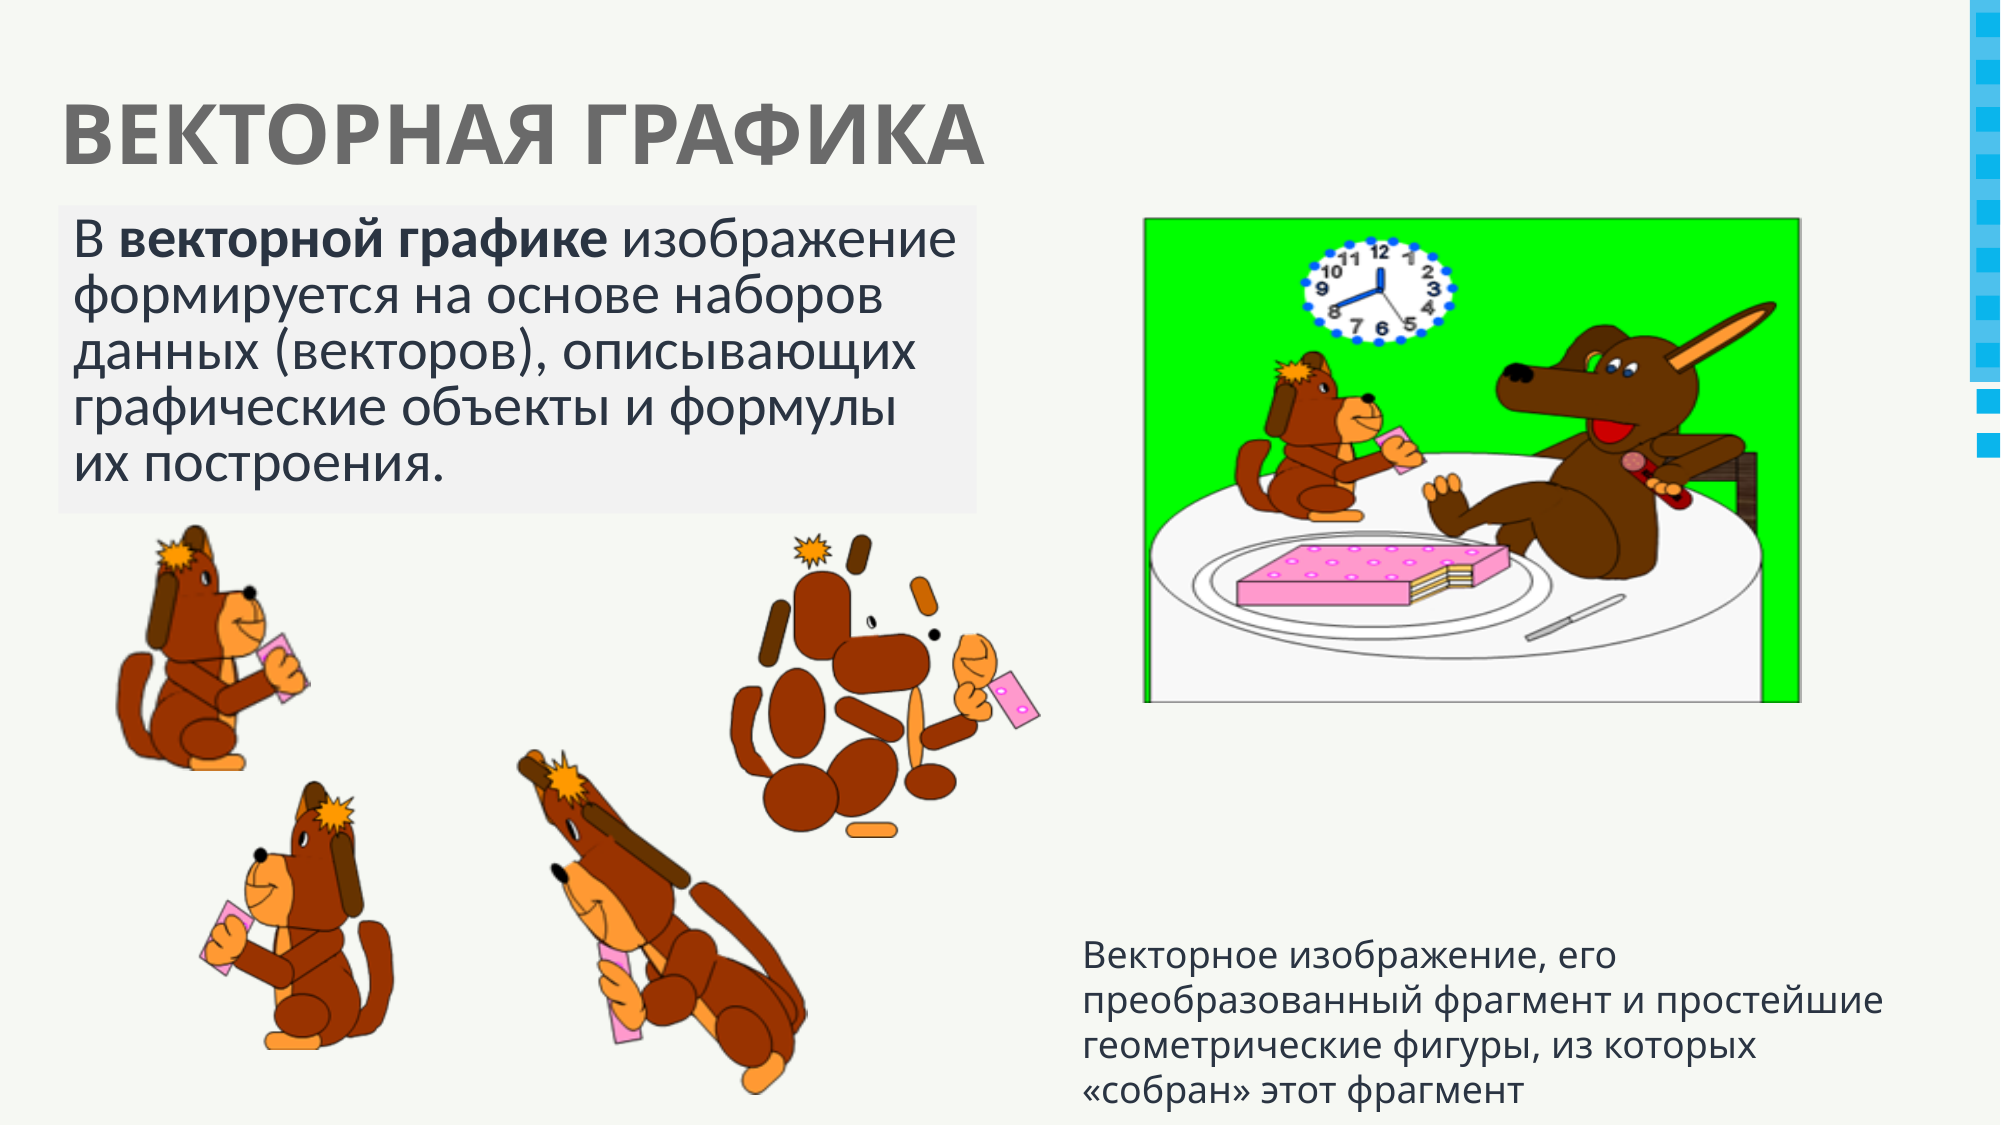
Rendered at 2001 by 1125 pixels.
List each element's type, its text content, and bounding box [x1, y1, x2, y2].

picture [196, 780, 396, 1052]
list В векторной графике изображение формируется на основе наборов данных (векторов), описывающих графические объекты и формулы их построения. [58, 247, 977, 514]
picture [1141, 217, 1802, 705]
picture [515, 531, 1042, 1097]
text_box Векторное изображение, его преобразованный фрагмент и простейшие геометрические фигуры, из которых «собран» этот фрагмент [1067, 923, 1922, 1118]
title ВЕКТОРНАЯ ГРАФИКА [44, 29, 1111, 247]
picture [114, 524, 312, 773]
